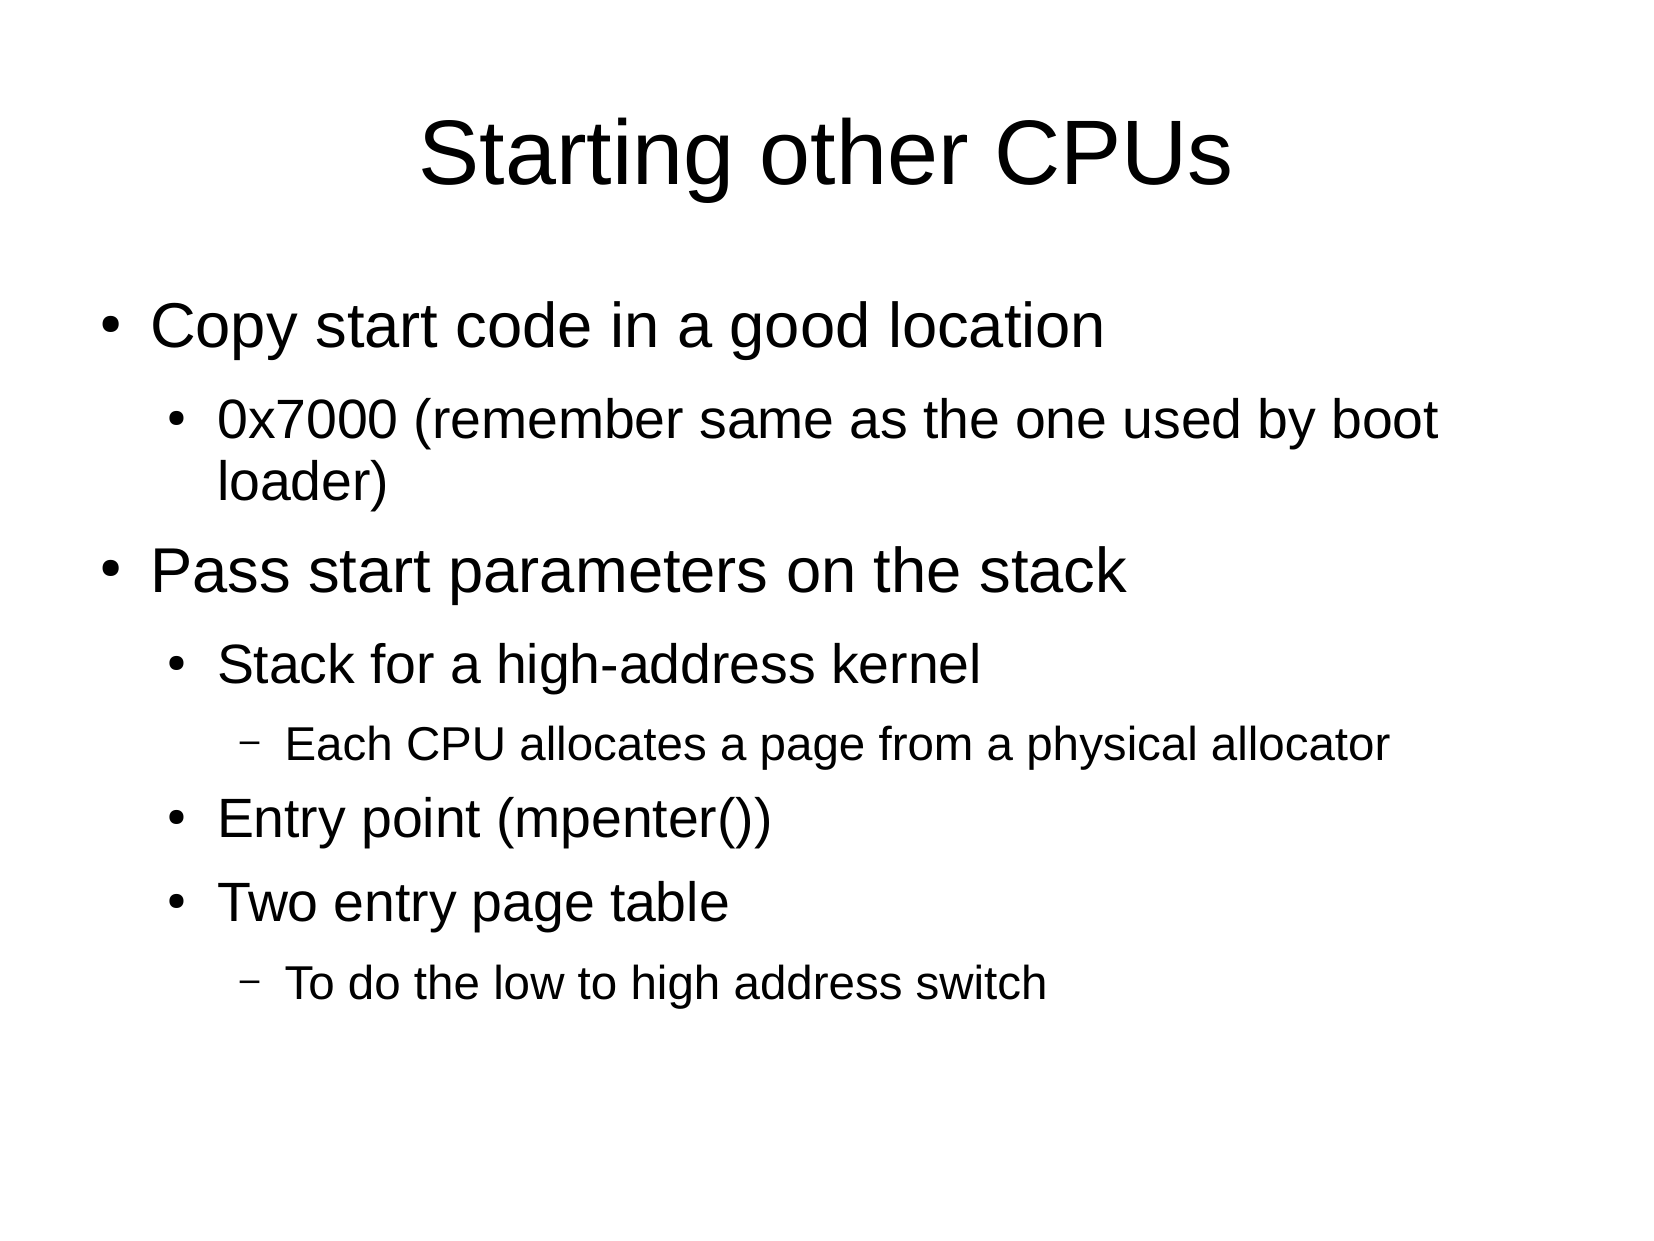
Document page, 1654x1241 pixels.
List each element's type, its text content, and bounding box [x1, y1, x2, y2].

list Copy start code in a good location 0x7000 (remember same as the one used by boot loader) Pass start parameters on the stack Stack for a high-address kernel Each CPU allocates a page from a physical allocator Entry point (mpenter()) Two entry page table To do the low to high address switch [82, 290, 1571, 1010]
title Starting other CPUs [82, 49, 1571, 257]
